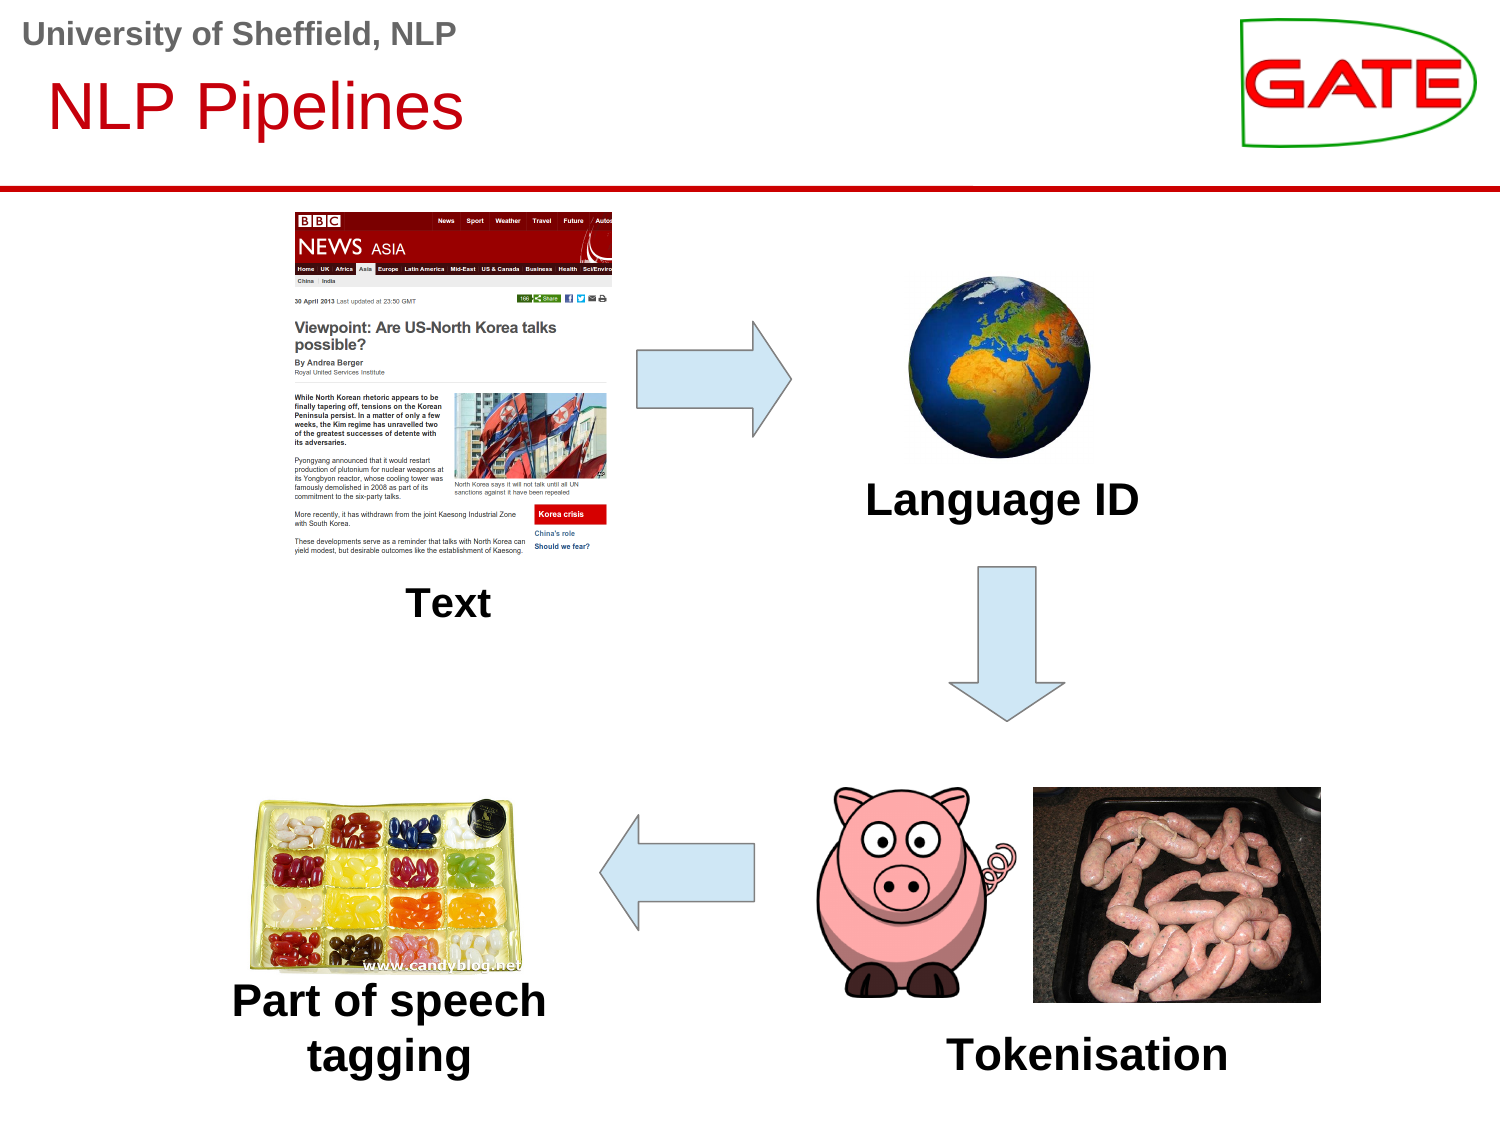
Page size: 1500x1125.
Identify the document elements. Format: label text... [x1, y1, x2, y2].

text_box Language ID [850, 461, 1154, 530]
picture [811, 787, 1022, 998]
text_box NLP Pipelines [47, 47, 1267, 168]
picture [1033, 787, 1321, 1003]
text_box Tokenisation [931, 1016, 1243, 1085]
text_box Part of speech tagging [216, 963, 561, 1087]
text_box Text [386, 568, 511, 637]
text_box [636, 321, 792, 438]
text_box [599, 814, 755, 931]
picture [904, 271, 1094, 461]
picture [1240, 18, 1477, 148]
text_box [949, 566, 1065, 722]
picture [295, 212, 612, 555]
picture [247, 795, 526, 963]
